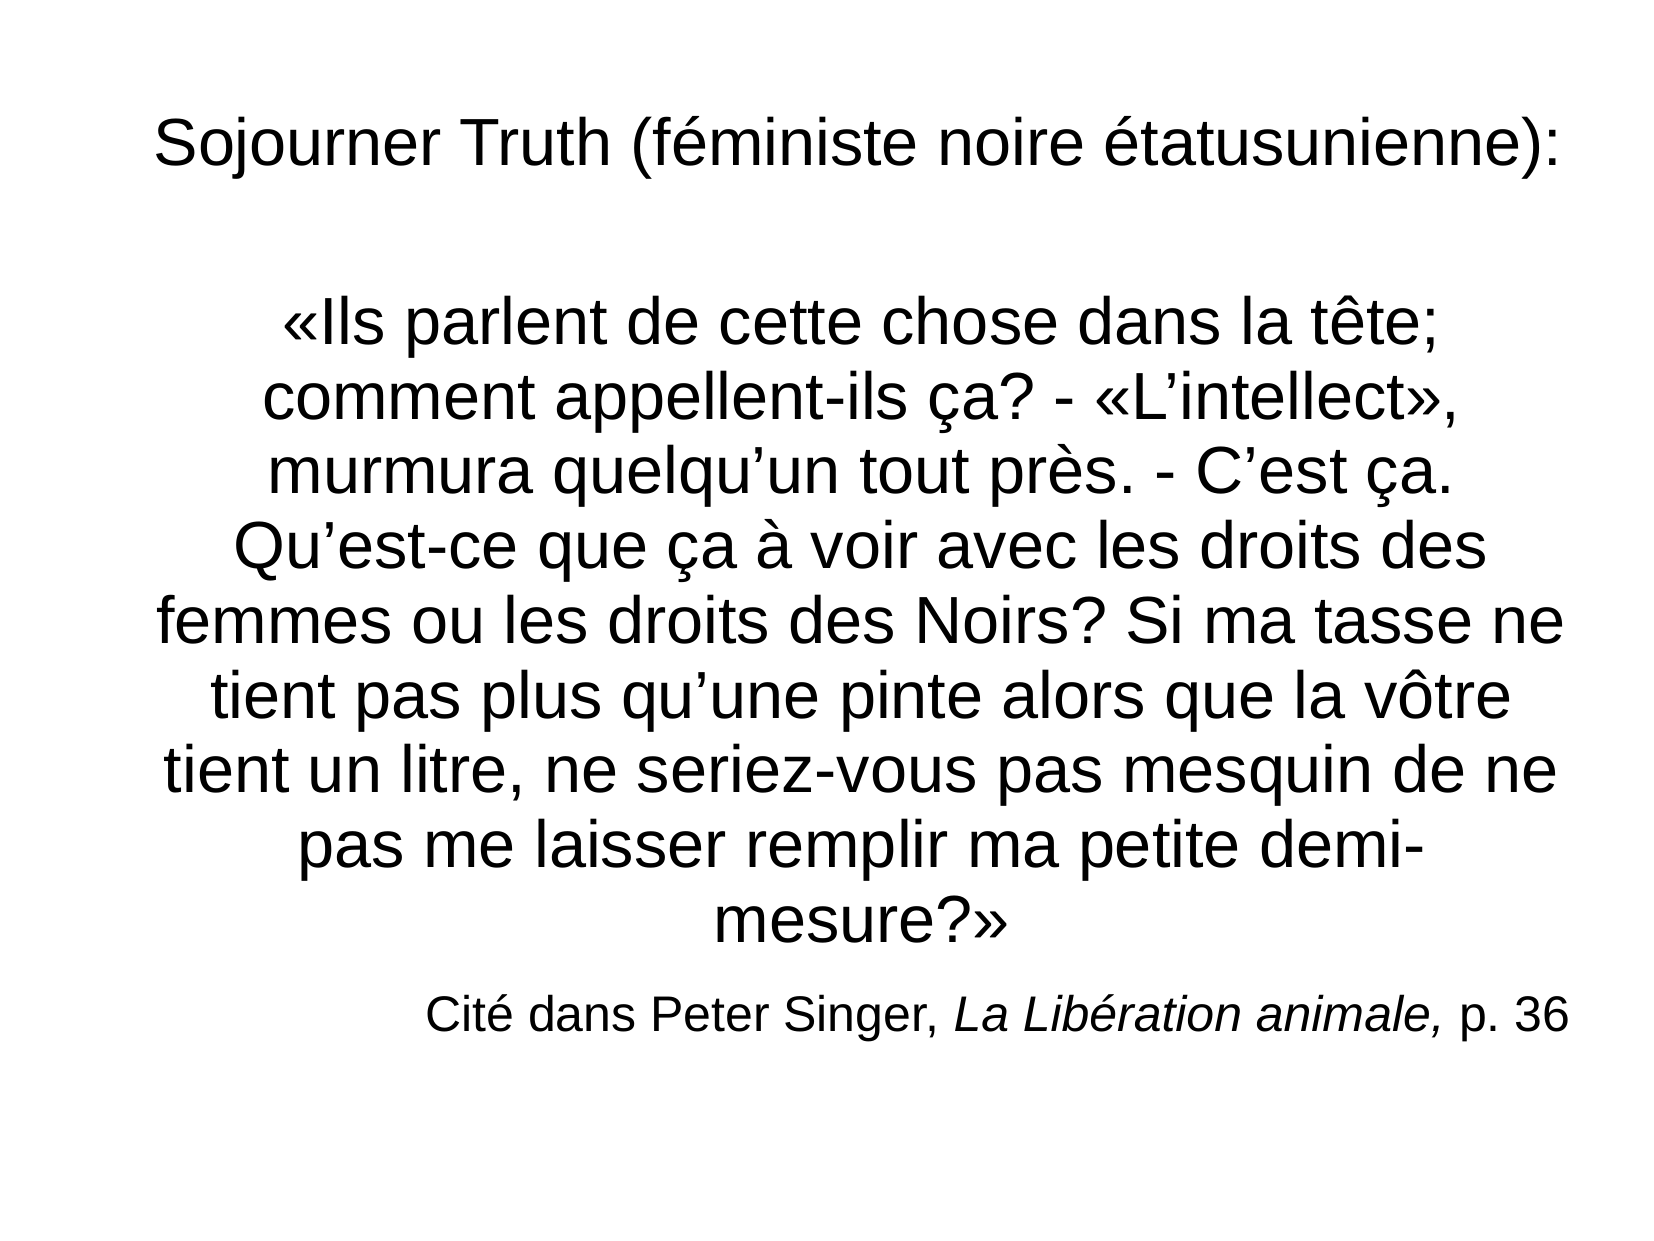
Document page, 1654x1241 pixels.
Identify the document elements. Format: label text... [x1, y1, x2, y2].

list Sojourner Truth (féministe noire étatusunienne): «Ils parlent de cette chose dans la tête; comment appellent-ils ça? - «L’intellect», murmura quelqu’un tout près. - C’est ça. Qu’est-ce que ça à voir avec les droits des femmes ou les droits des Noirs? Si ma tasse ne tient pas plus qu’une pinte alors que la vôtre tient un litre, ne seriez-vous pas mesquin de ne pas me laisser remplir ma petite demi-mesure?» Cité dans Peter Singer, La Libération animale, p. 36 [82, 105, 1571, 1156]
